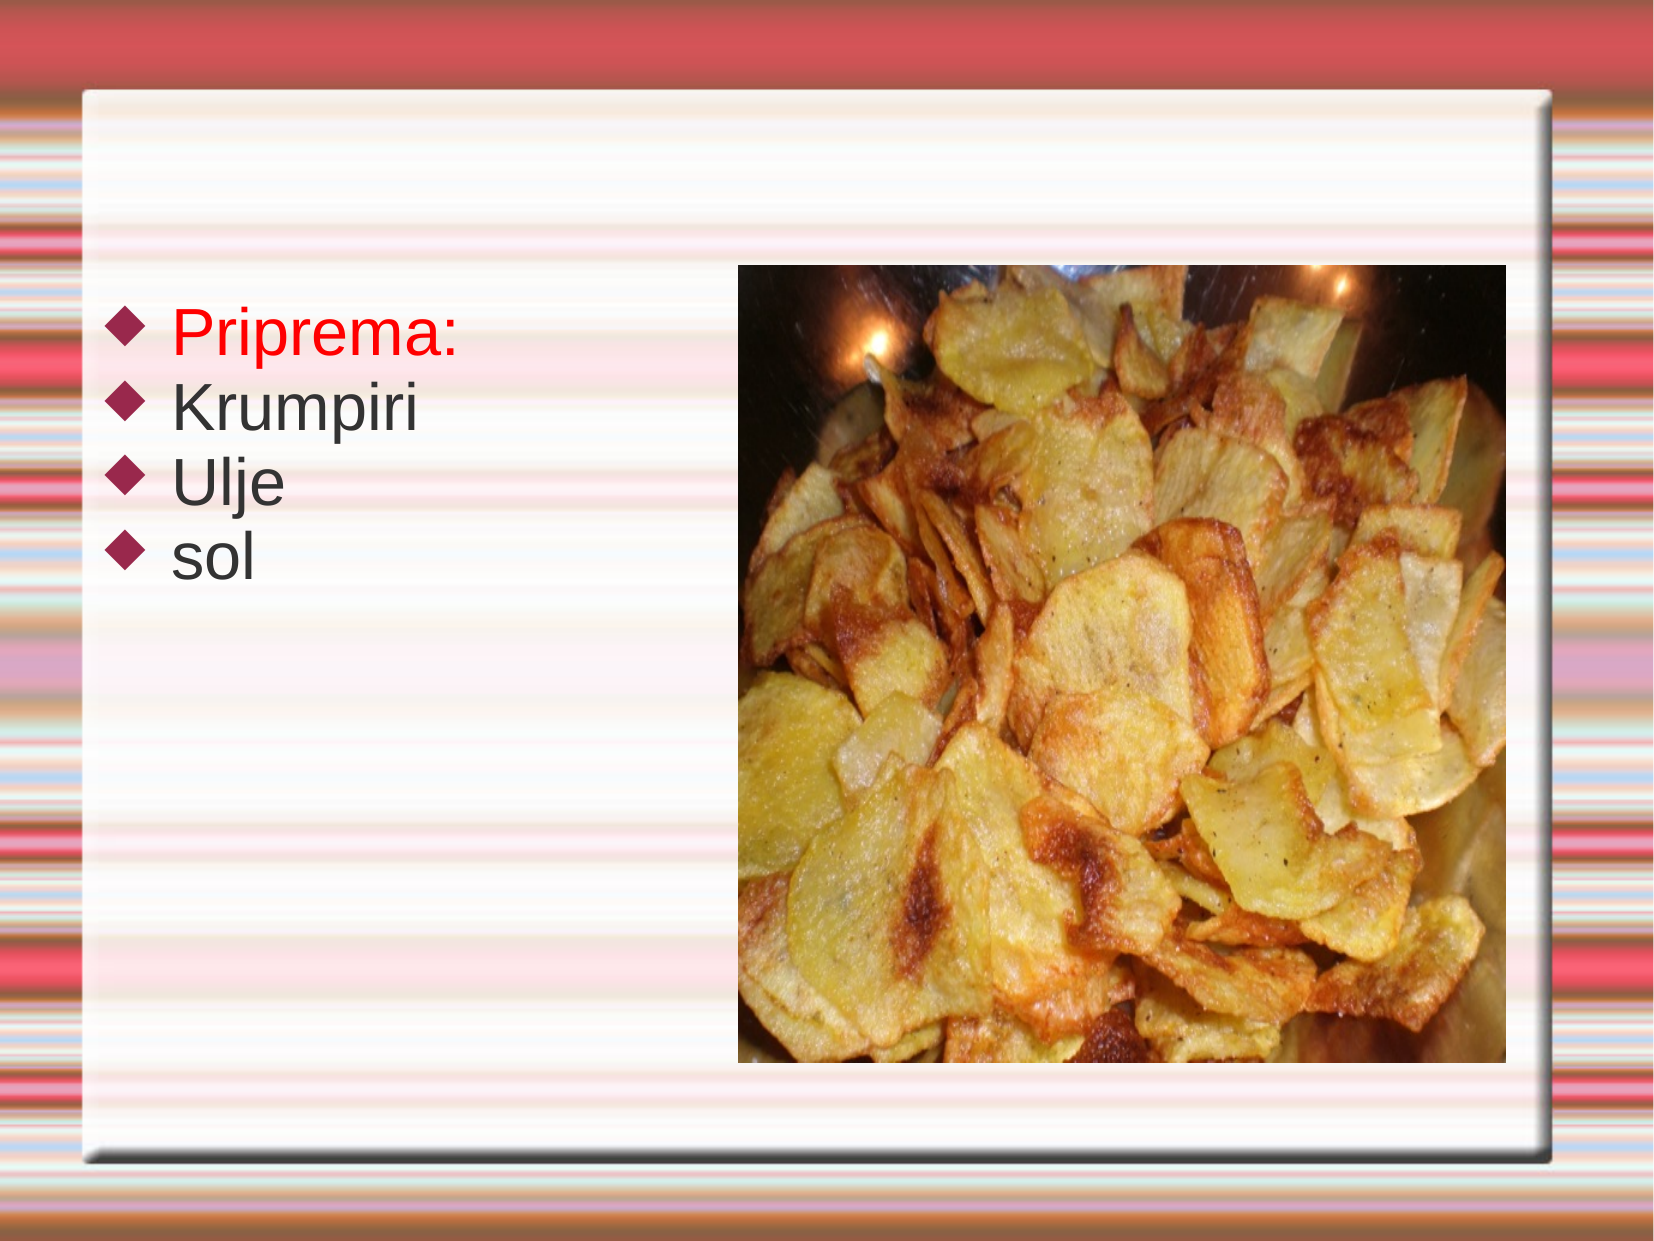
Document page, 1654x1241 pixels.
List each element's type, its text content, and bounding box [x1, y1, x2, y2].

title [121, 78, 1534, 358]
list Priprema: Krumpiri Ulje sol [88, 295, 815, 1114]
picture [0, 0, 1654, 1241]
